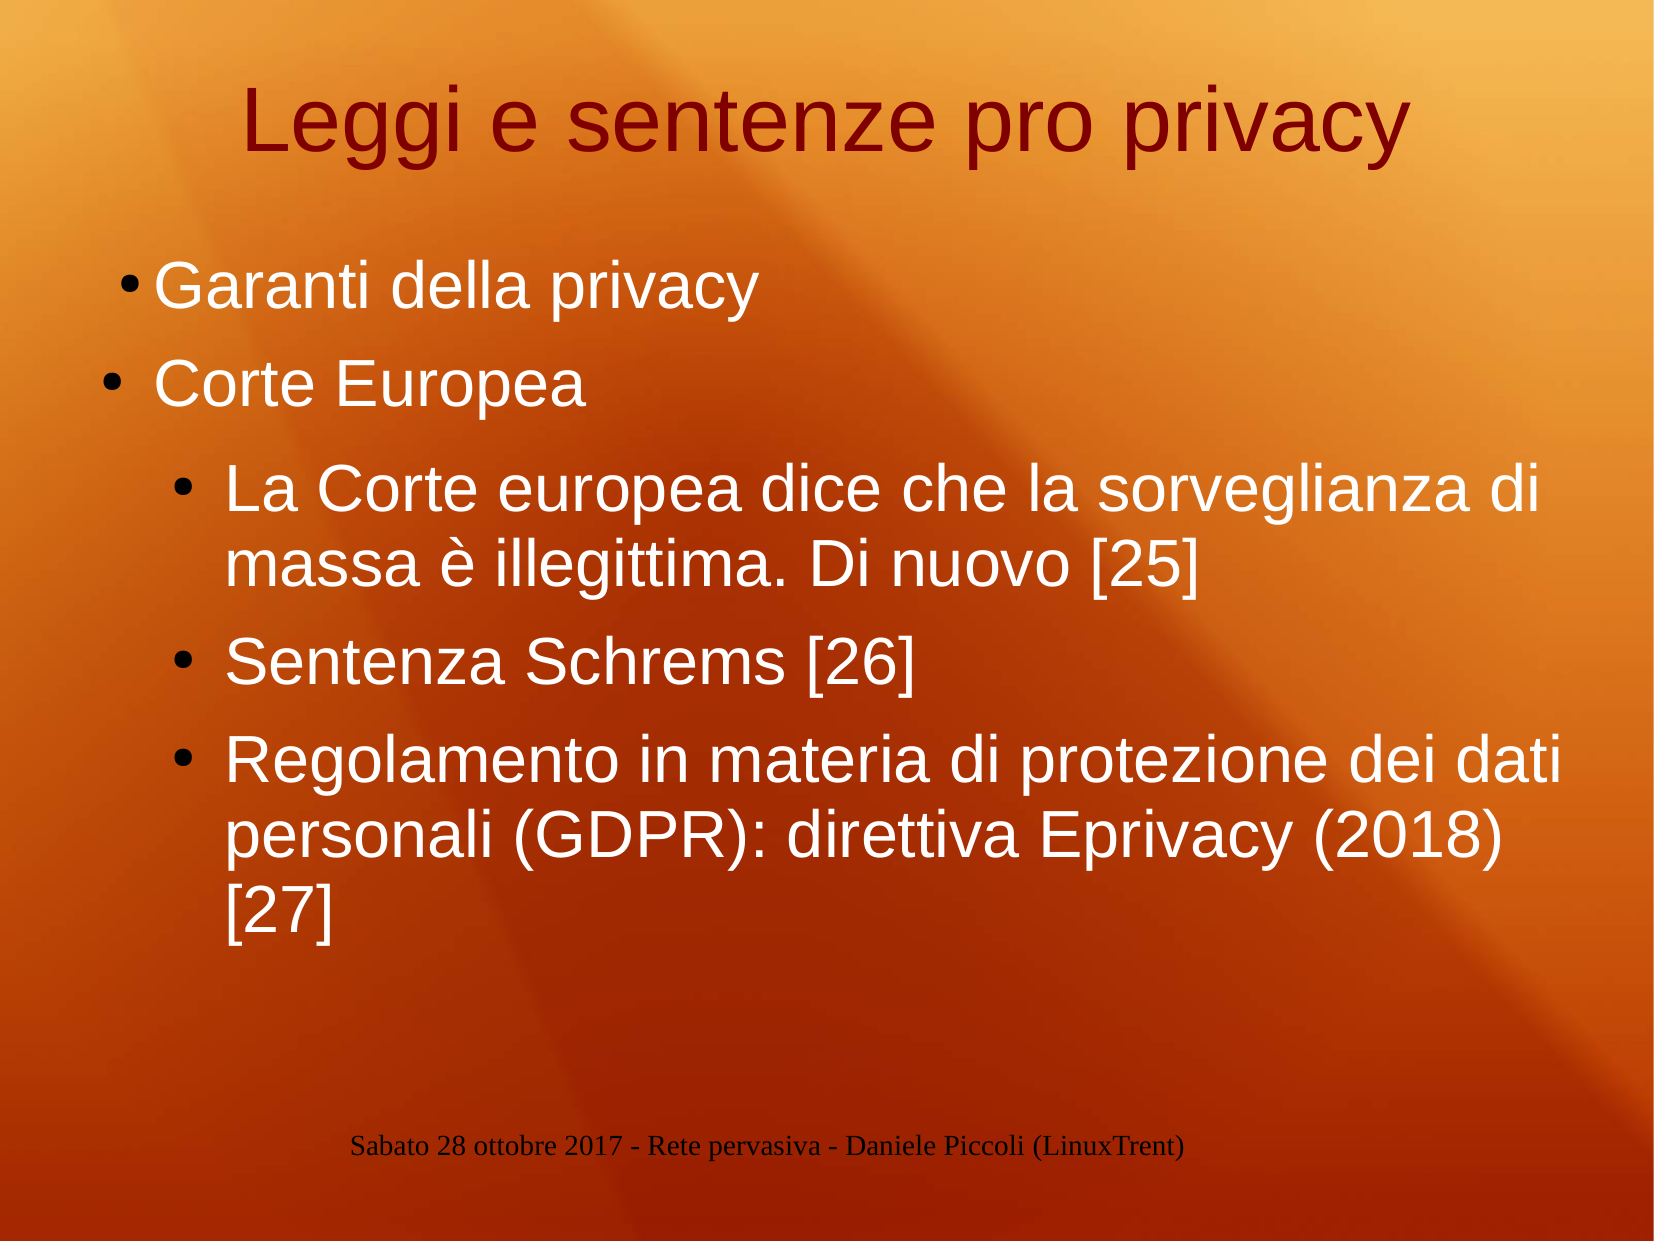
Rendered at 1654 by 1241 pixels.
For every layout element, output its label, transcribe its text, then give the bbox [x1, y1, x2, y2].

list Garanti della privacy Corte Europea La Corte europea dice che la sorveglianza di massa è illegittima. Di nuovo [25] Sentenza Schrems [26] Regolamento in materia di protezione dei dati personali (GDPR): direttiva Eprivacy (2018) [27] [82, 248, 1571, 1045]
title Leggi e sentenze pro privacy [82, 49, 1571, 189]
picture [0, 0, 1654, 1241]
